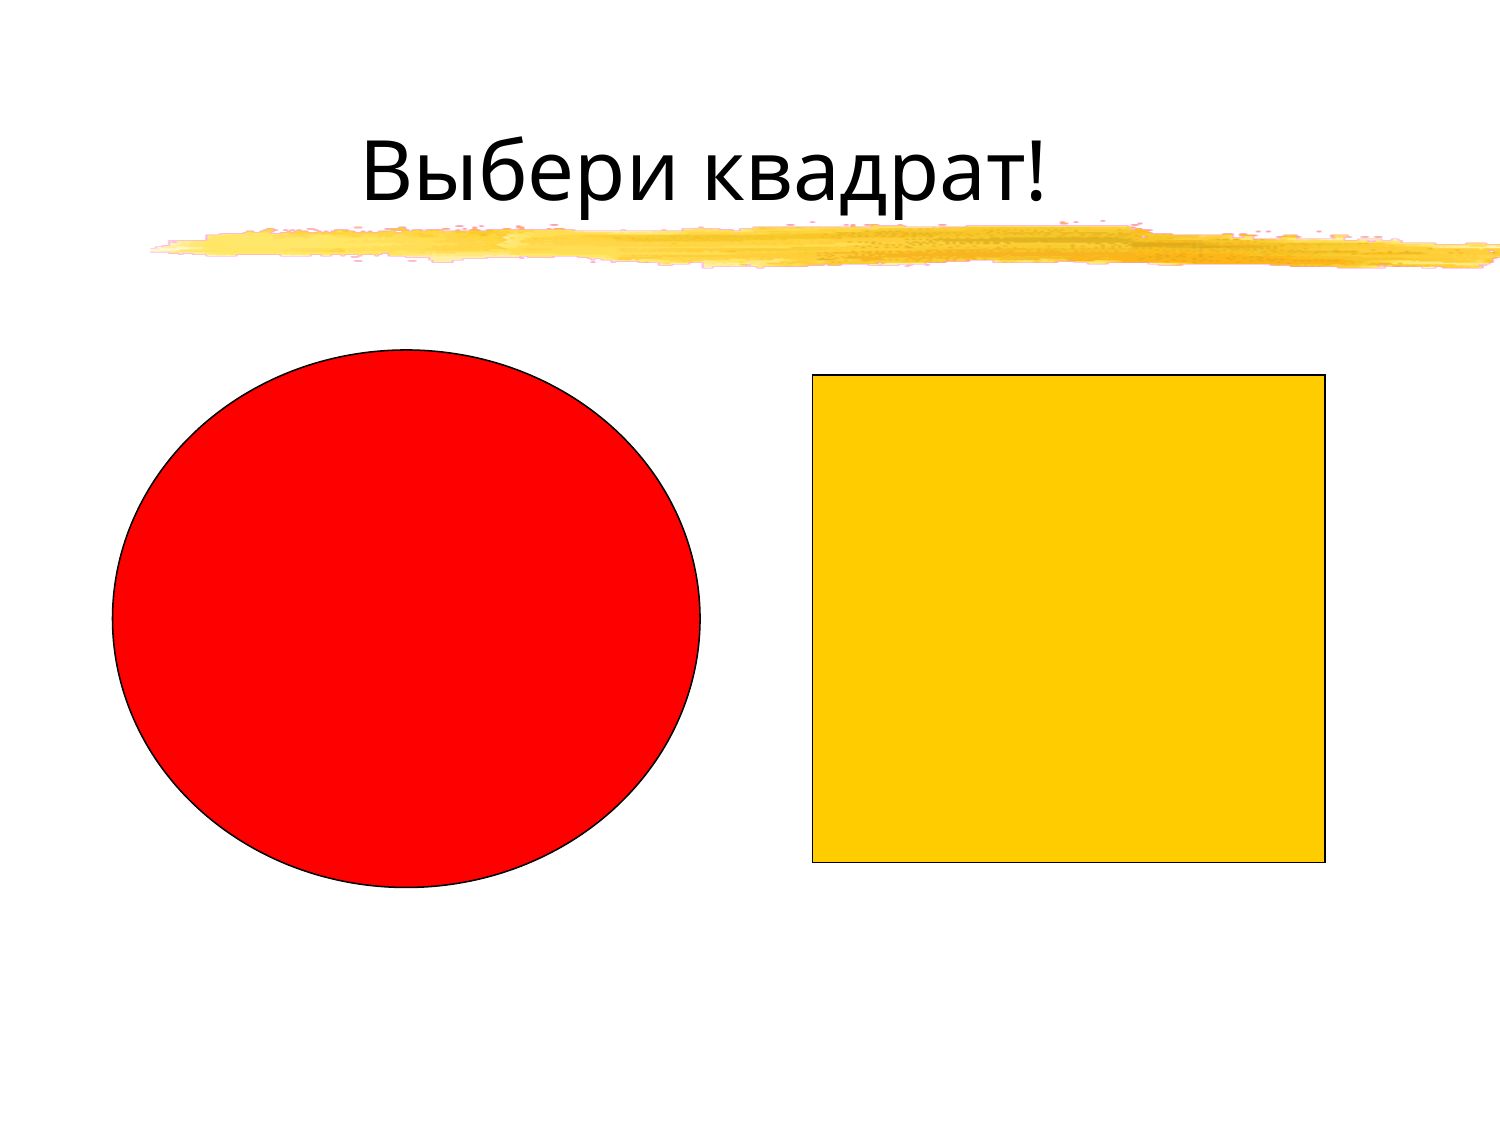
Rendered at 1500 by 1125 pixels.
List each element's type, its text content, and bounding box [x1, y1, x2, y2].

picture [150, 215, 1500, 279]
title Выбери квадрат! [66, 37, 1342, 225]
text_box [112, 349, 701, 888]
text_box [812, 374, 1325, 863]
